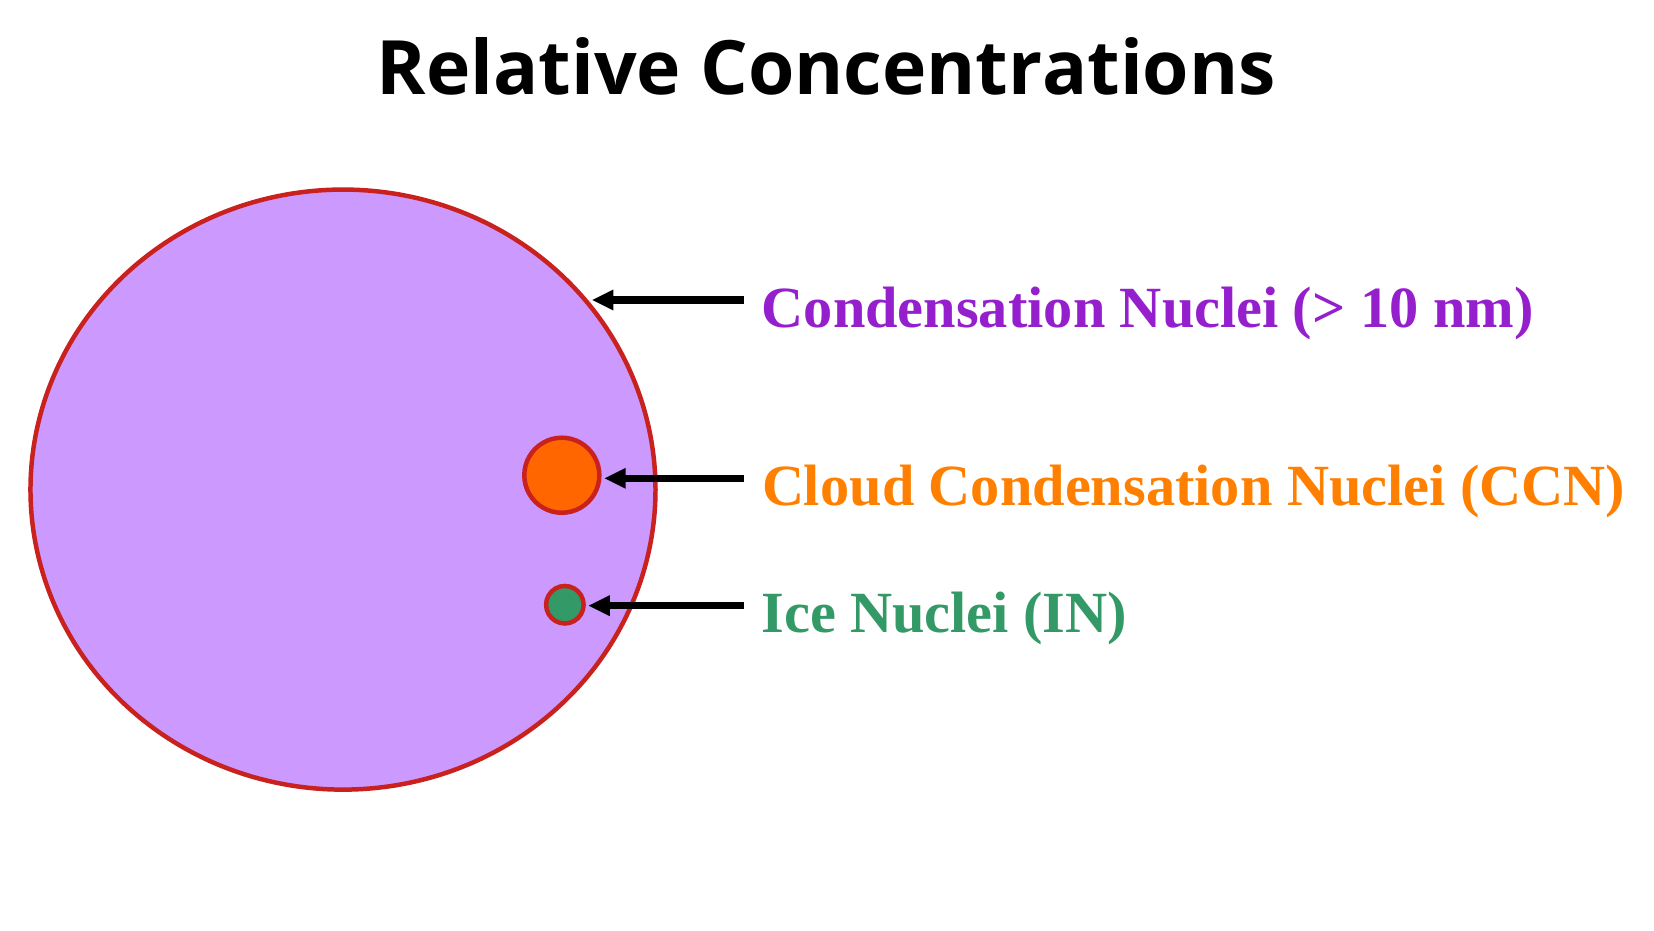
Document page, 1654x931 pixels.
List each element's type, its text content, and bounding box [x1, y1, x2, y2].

text_box Cloud Condensation Nuclei (CCN) [747, 439, 1653, 525]
text_box Ice Nuclei (IN) [746, 566, 1227, 652]
title Relative Concentrations [0, 17, 1654, 124]
text_box [30, 189, 656, 790]
text_box Condensation Nuclei (> 10 nm) [747, 261, 1596, 348]
